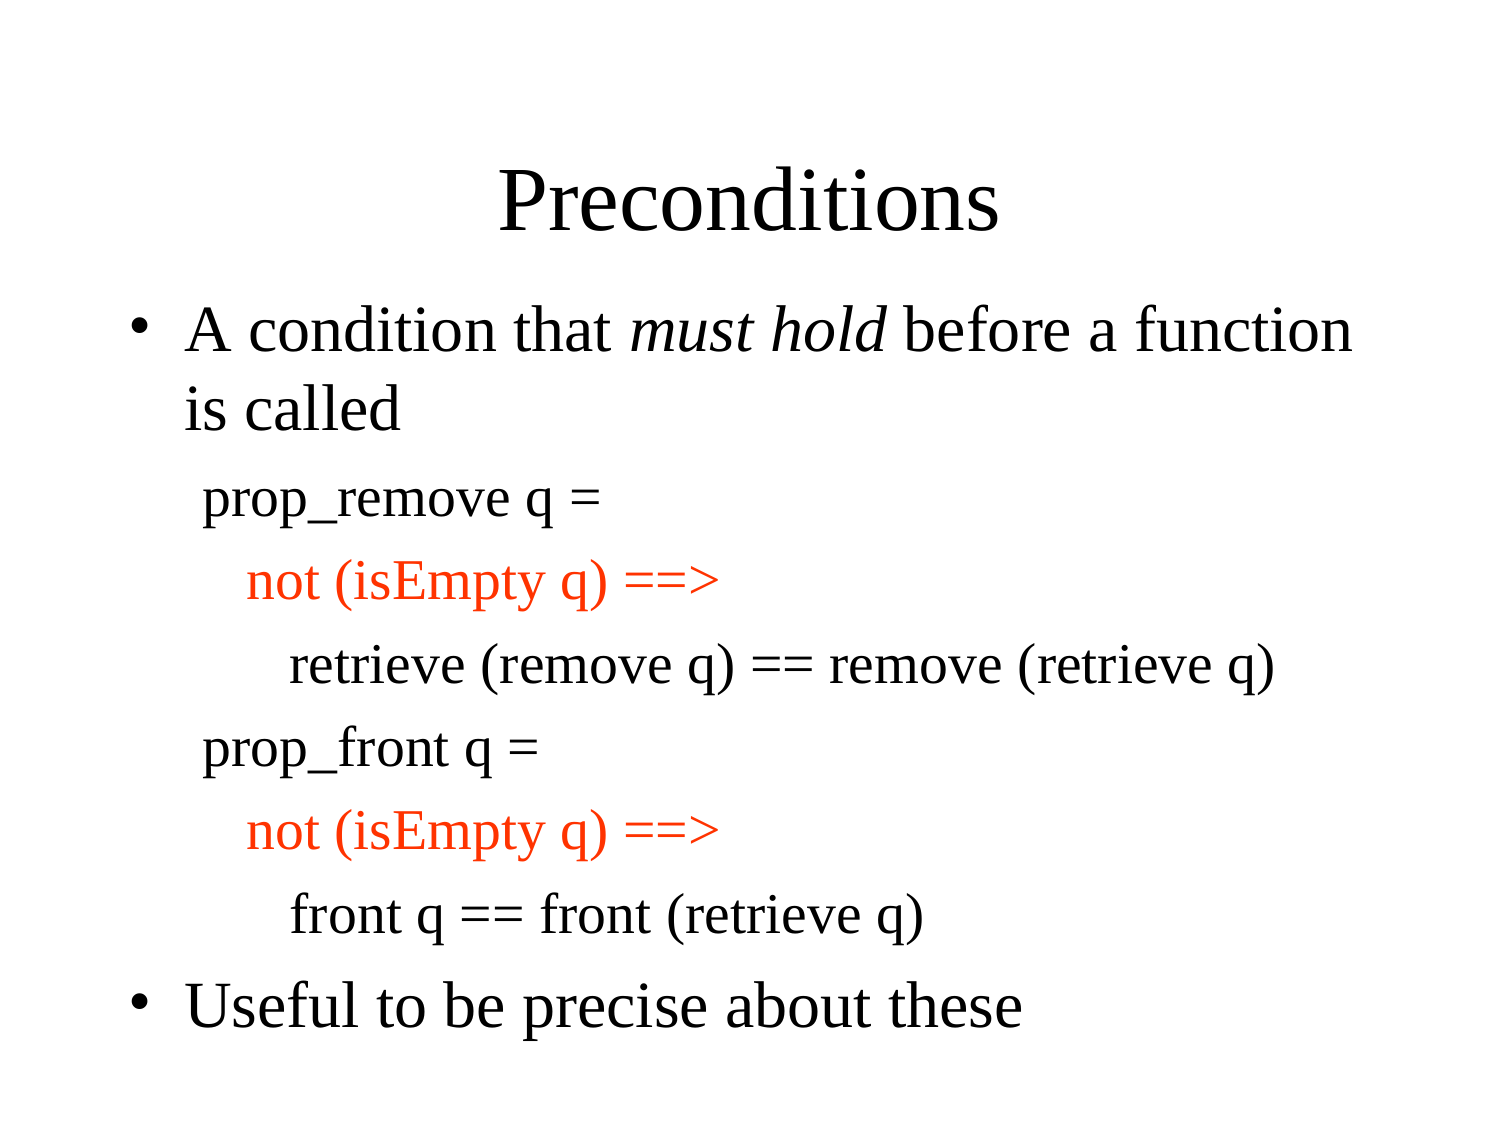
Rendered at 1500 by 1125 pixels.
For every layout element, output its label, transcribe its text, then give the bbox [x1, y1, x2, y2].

title Preconditions [112, 99, 1388, 288]
list A condition that must hold before a function is called prop_remove q = not (isEmpty q) ==> retrieve (remove q) == remove (retrieve q) prop_front q = not (isEmpty q) ==> front q == front (retrieve q) Useful to be precise about these [113, 277, 1426, 1051]
